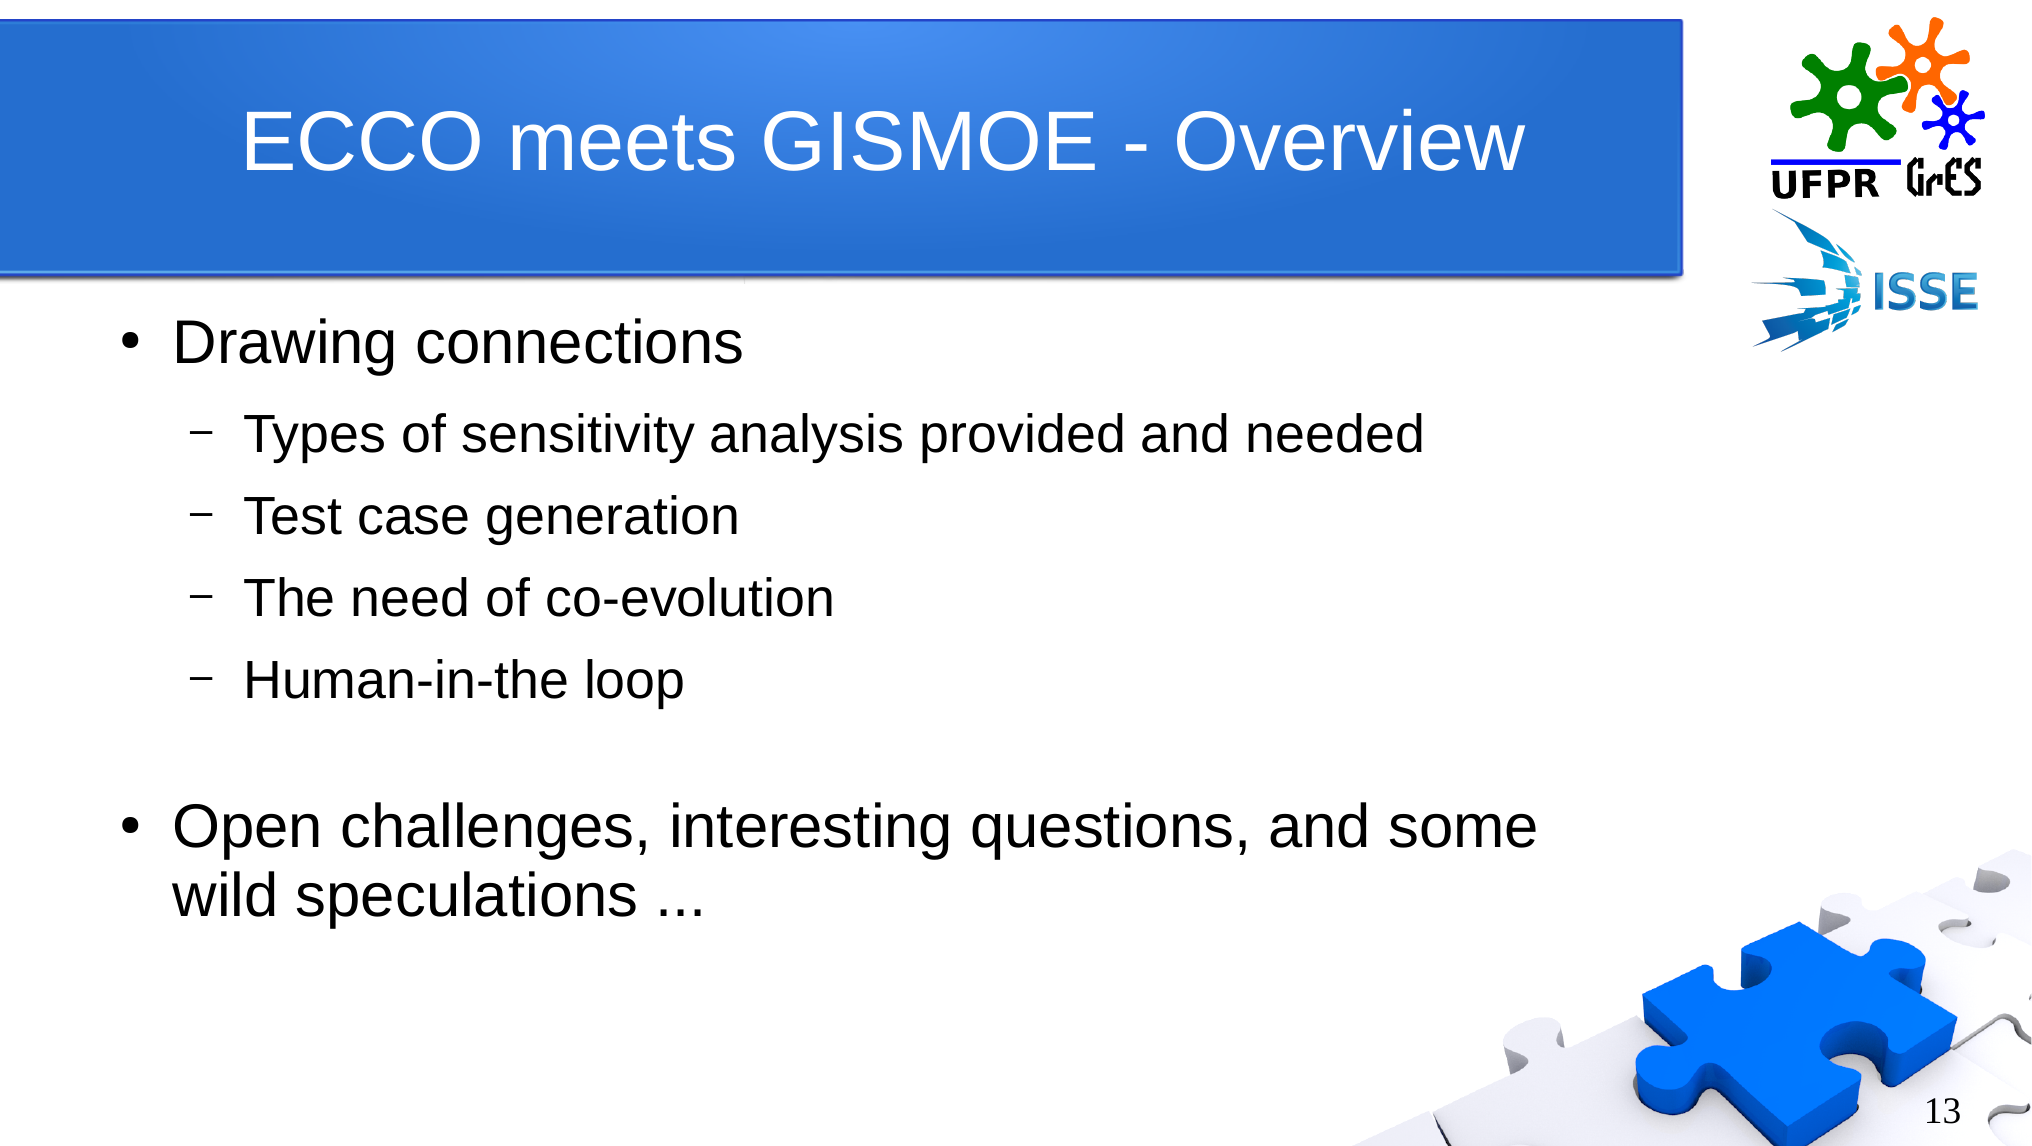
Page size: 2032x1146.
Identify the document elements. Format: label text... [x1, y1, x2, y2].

picture [1736, 200, 1997, 366]
picture [1771, 17, 1985, 199]
title ECCO meets GISMOE - Overview [101, 45, 1666, 237]
picture [0, 19, 1689, 284]
picture [1334, 753, 2032, 1146]
list Drawing connections Types of sensitivity analysis provided and needed Test case generation The need of co-evolution Human-in-the loop Open challenges, interesting questions, and some wild speculations ... [101, 307, 1619, 972]
